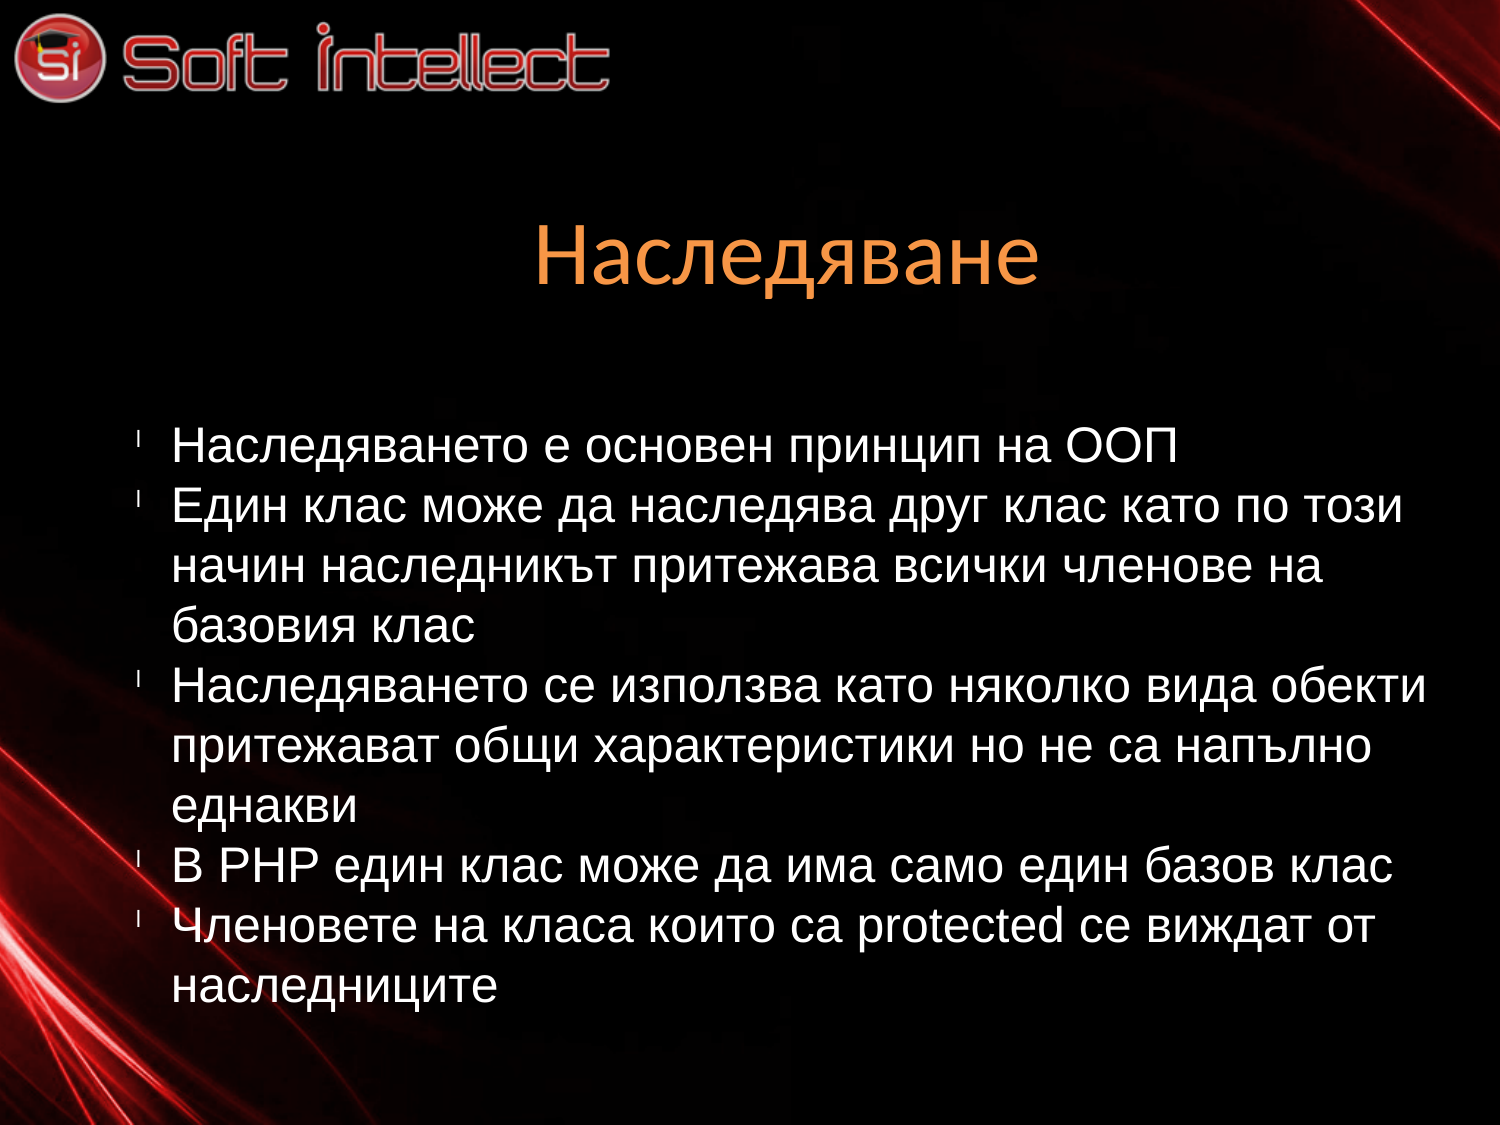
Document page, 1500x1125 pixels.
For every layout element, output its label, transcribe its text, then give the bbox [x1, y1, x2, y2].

text_box Наследяване [150, 127, 1425, 368]
text_box Наследяването е основен принцип на ООП Един клас може да наследява друг клас като по този начин наследникът притежава всички членове на базовия клас Наследяването се използва като няколко вида обекти притежават общи характеристики но не са напълно еднакви В PHP един клас може да има само един базов клас Членовете на класа които са protected се виждат от наследниците [120, 404, 1456, 1125]
picture [0, 0, 1500, 1125]
